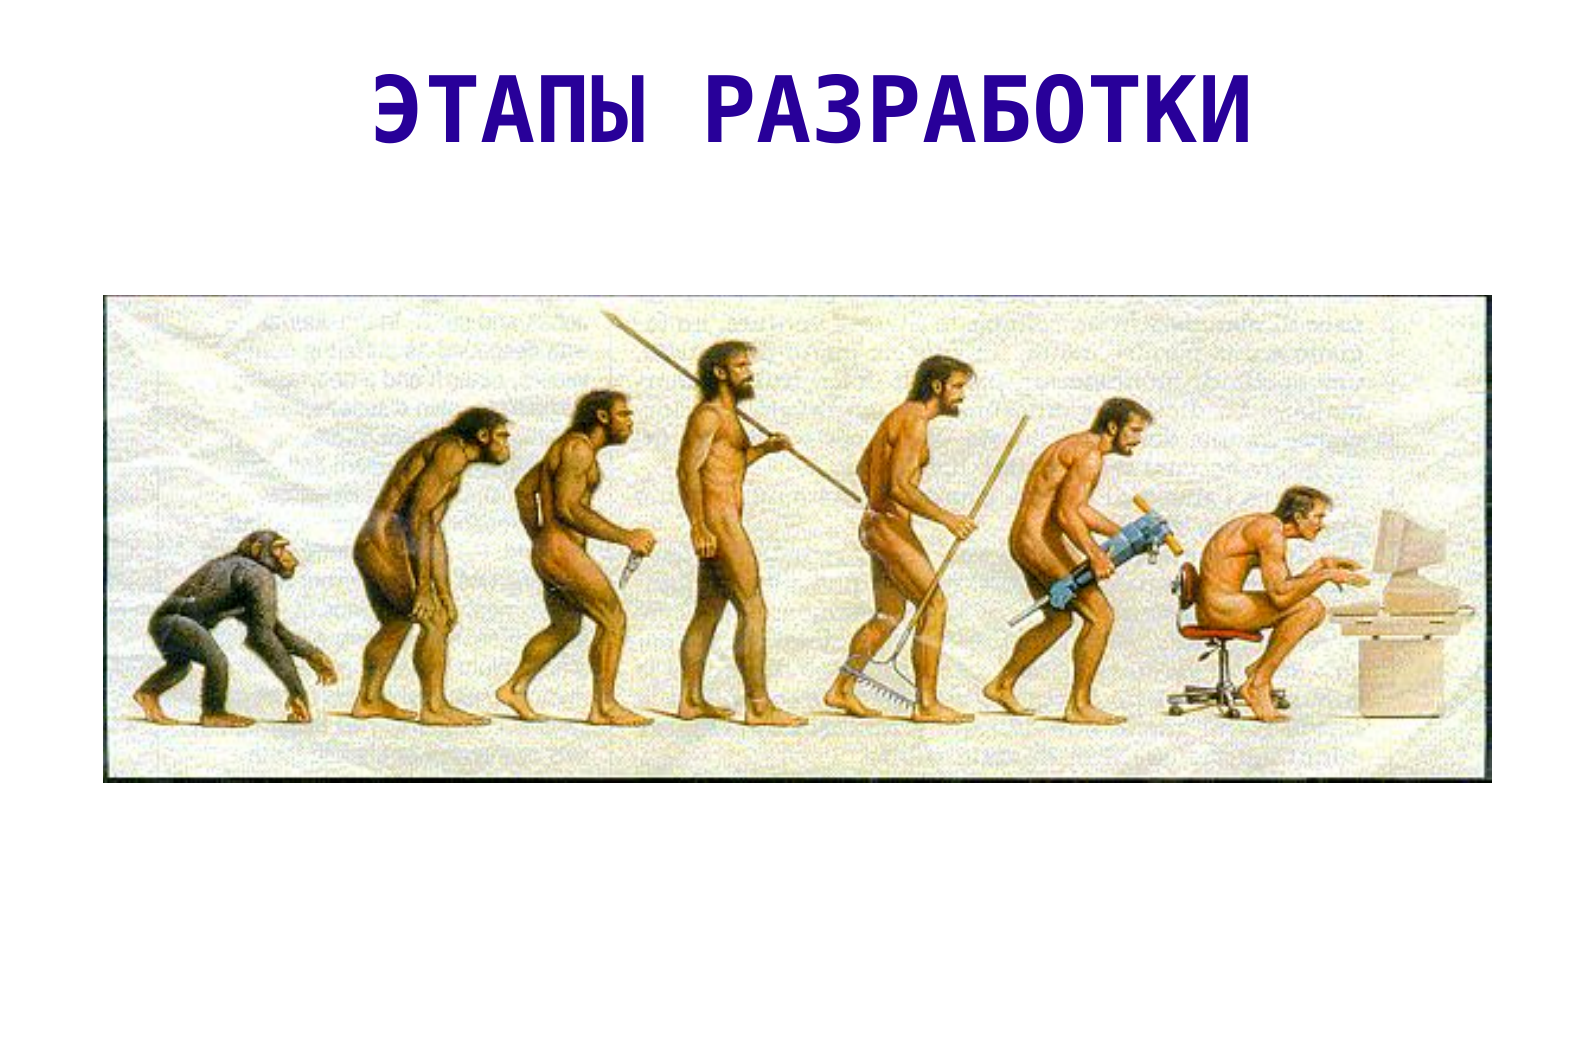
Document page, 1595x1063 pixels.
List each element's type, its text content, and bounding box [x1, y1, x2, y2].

picture [103, 295, 1492, 784]
text_box ЭТАПЫ РАЗРАБОТКИ [59, 49, 1565, 172]
